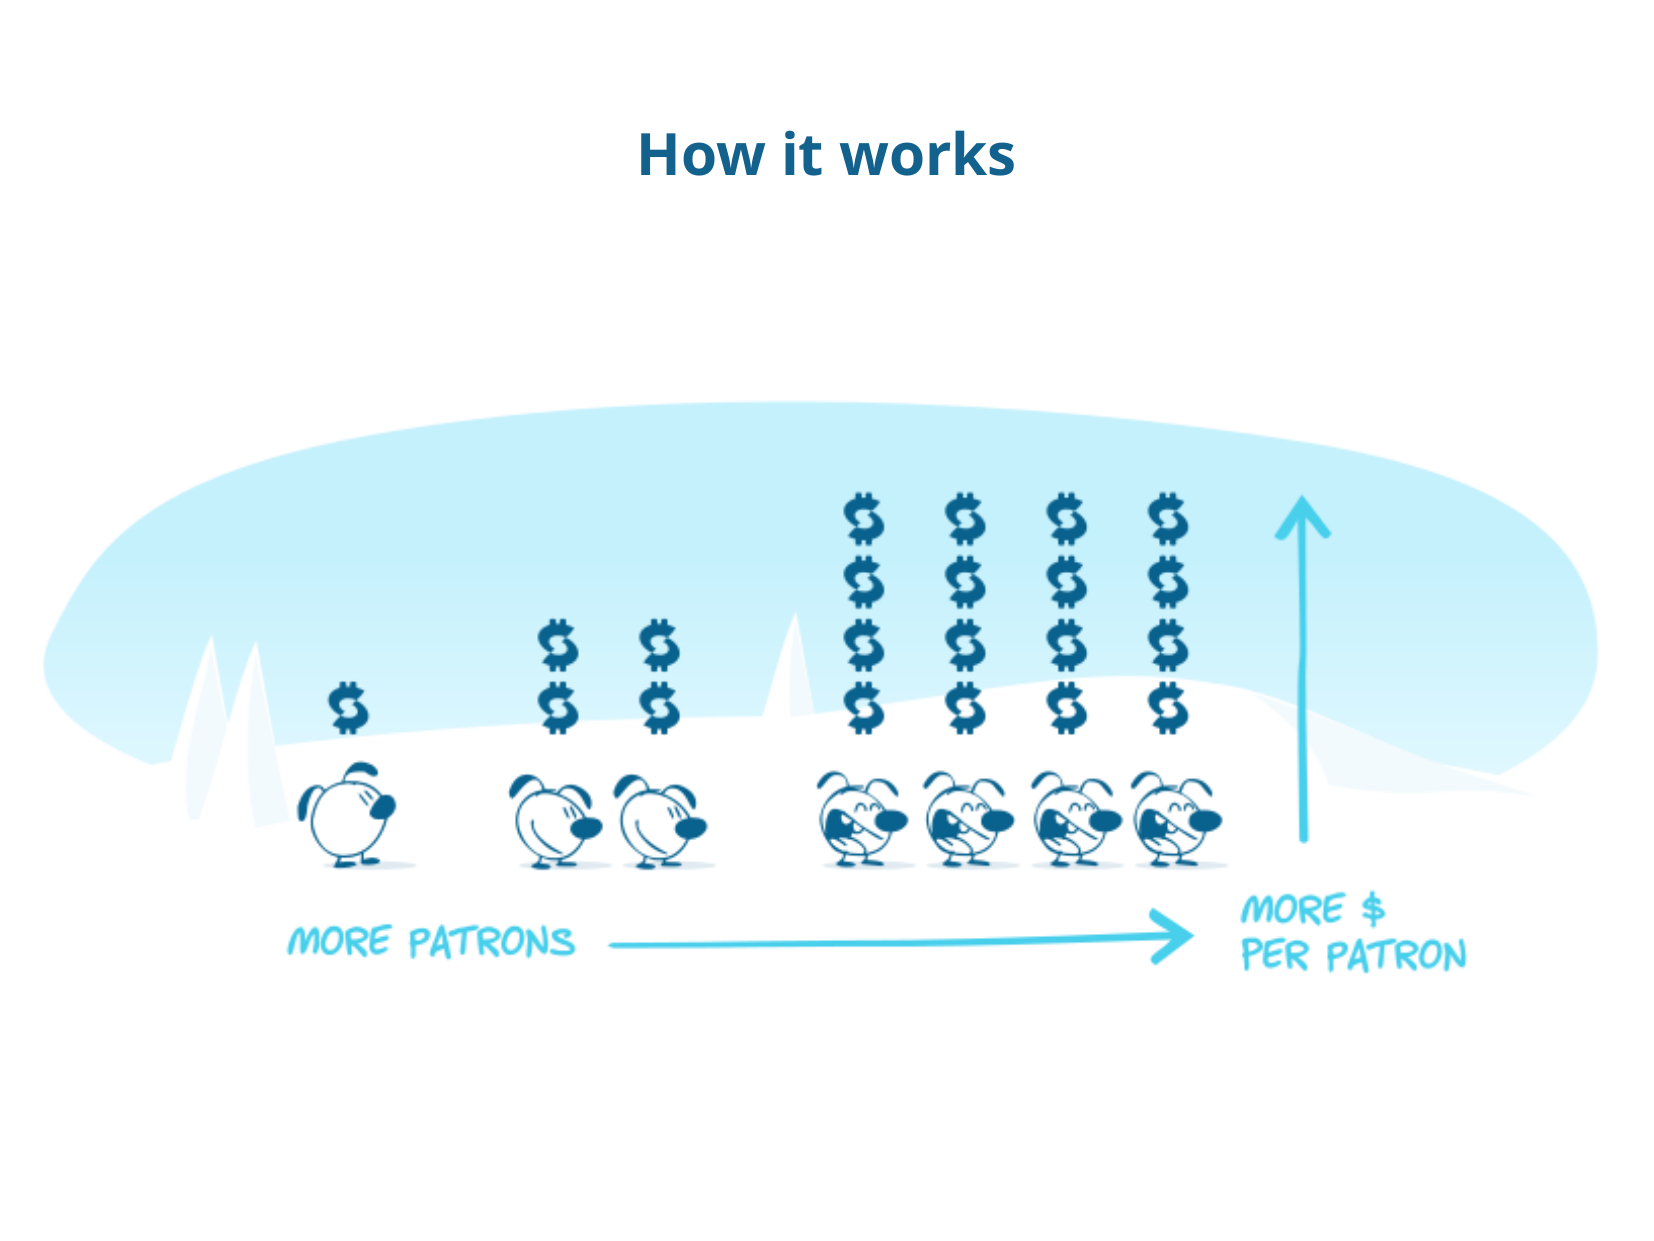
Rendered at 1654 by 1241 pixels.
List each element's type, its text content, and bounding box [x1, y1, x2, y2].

picture [2, 387, 1648, 1024]
title How it works [82, 49, 1571, 257]
